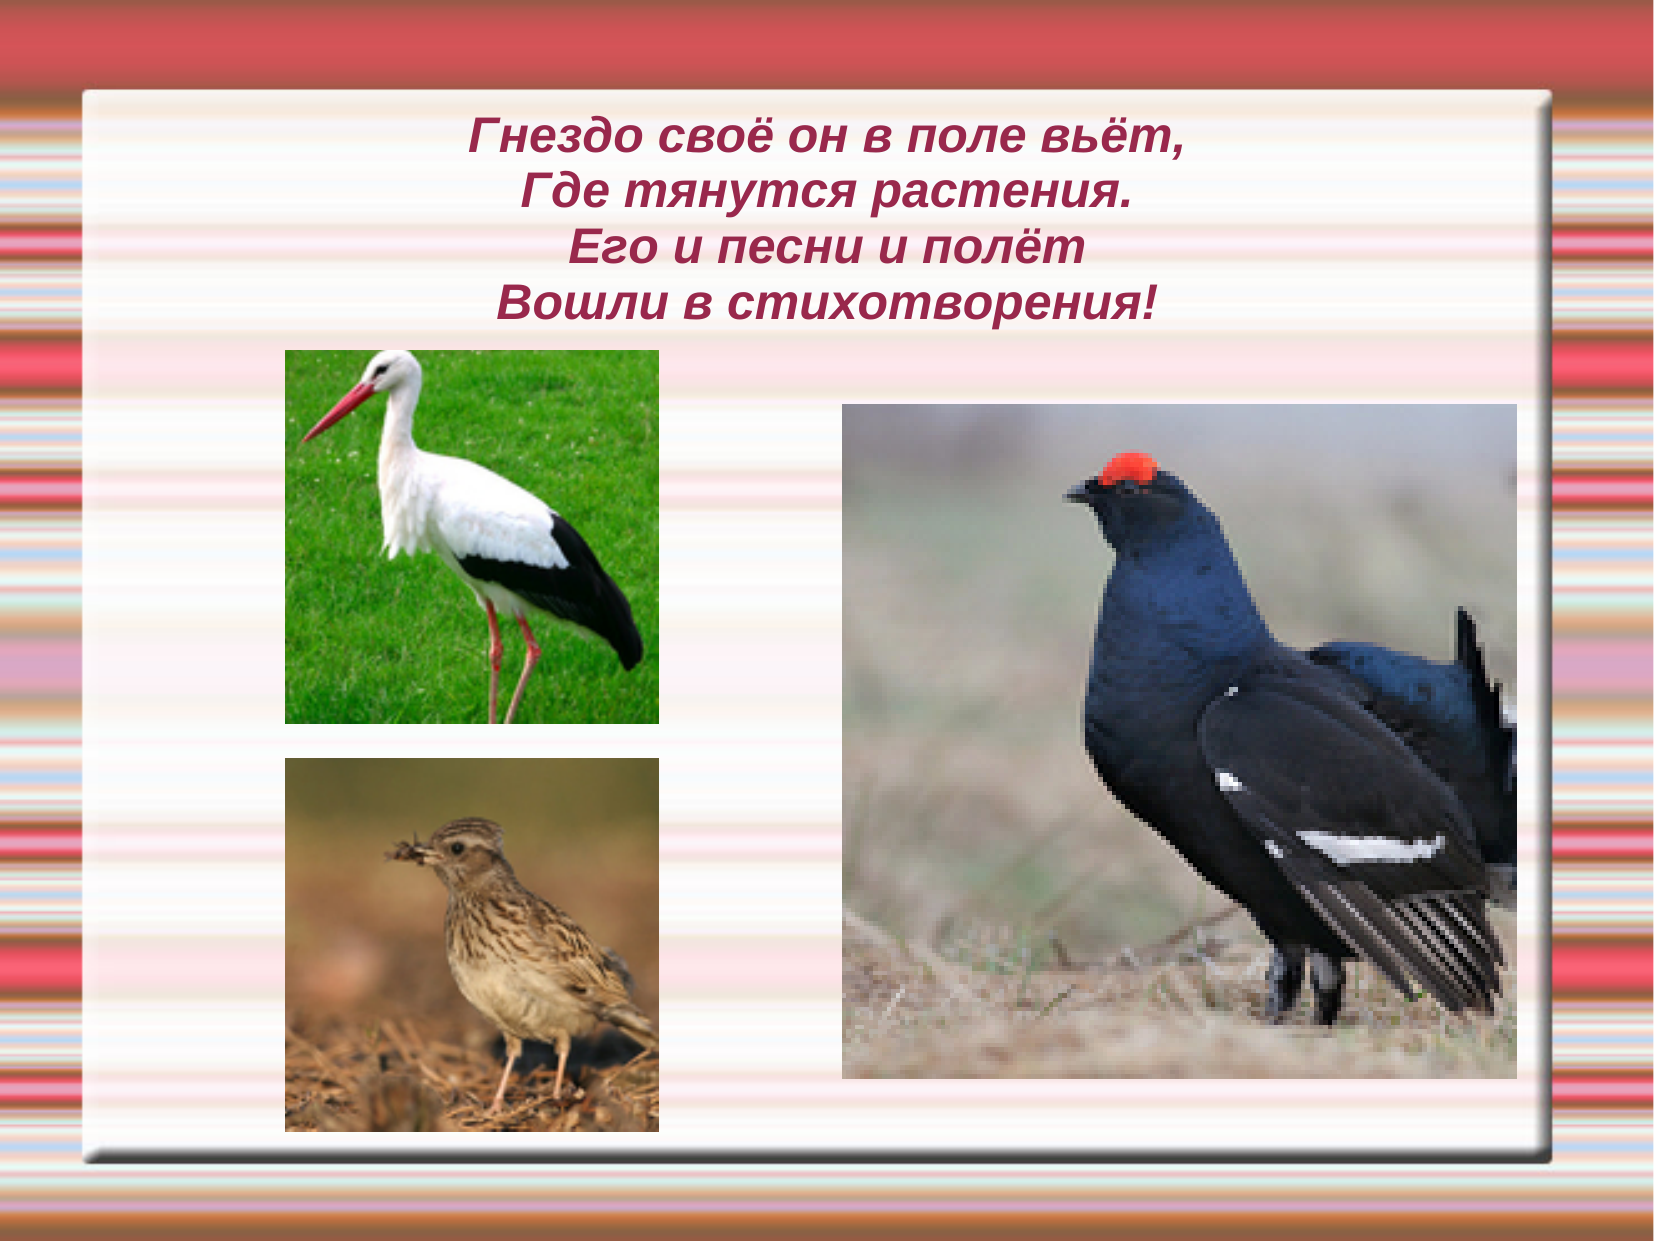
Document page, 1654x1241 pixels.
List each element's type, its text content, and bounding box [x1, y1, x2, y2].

title Гнездо своё он в поле вьёт, Где тянутся растения. Его и песни и полёт Вошли в стихотворения! [121, 104, 1534, 333]
picture [0, 0, 1654, 1241]
